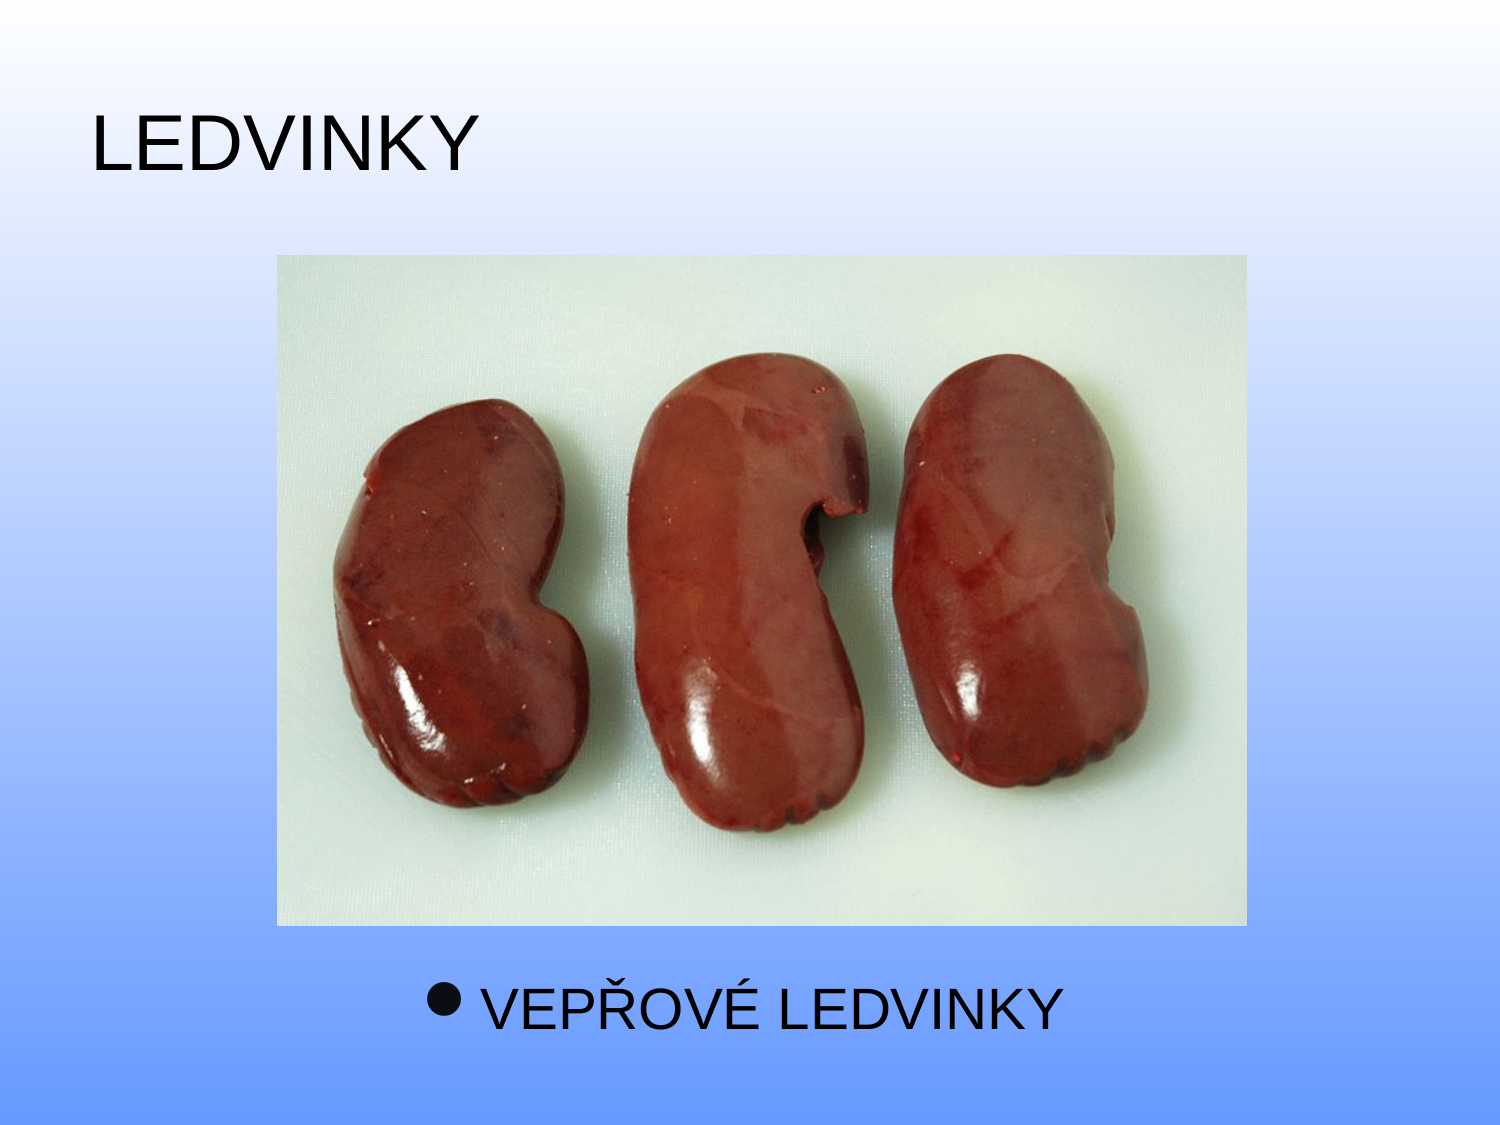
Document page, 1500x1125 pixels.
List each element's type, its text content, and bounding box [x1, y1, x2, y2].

title LEDVINKY [75, 45, 1426, 233]
picture [277, 255, 1247, 927]
list VEPŘOVÉ LEDVINKY [407, 964, 1085, 1089]
